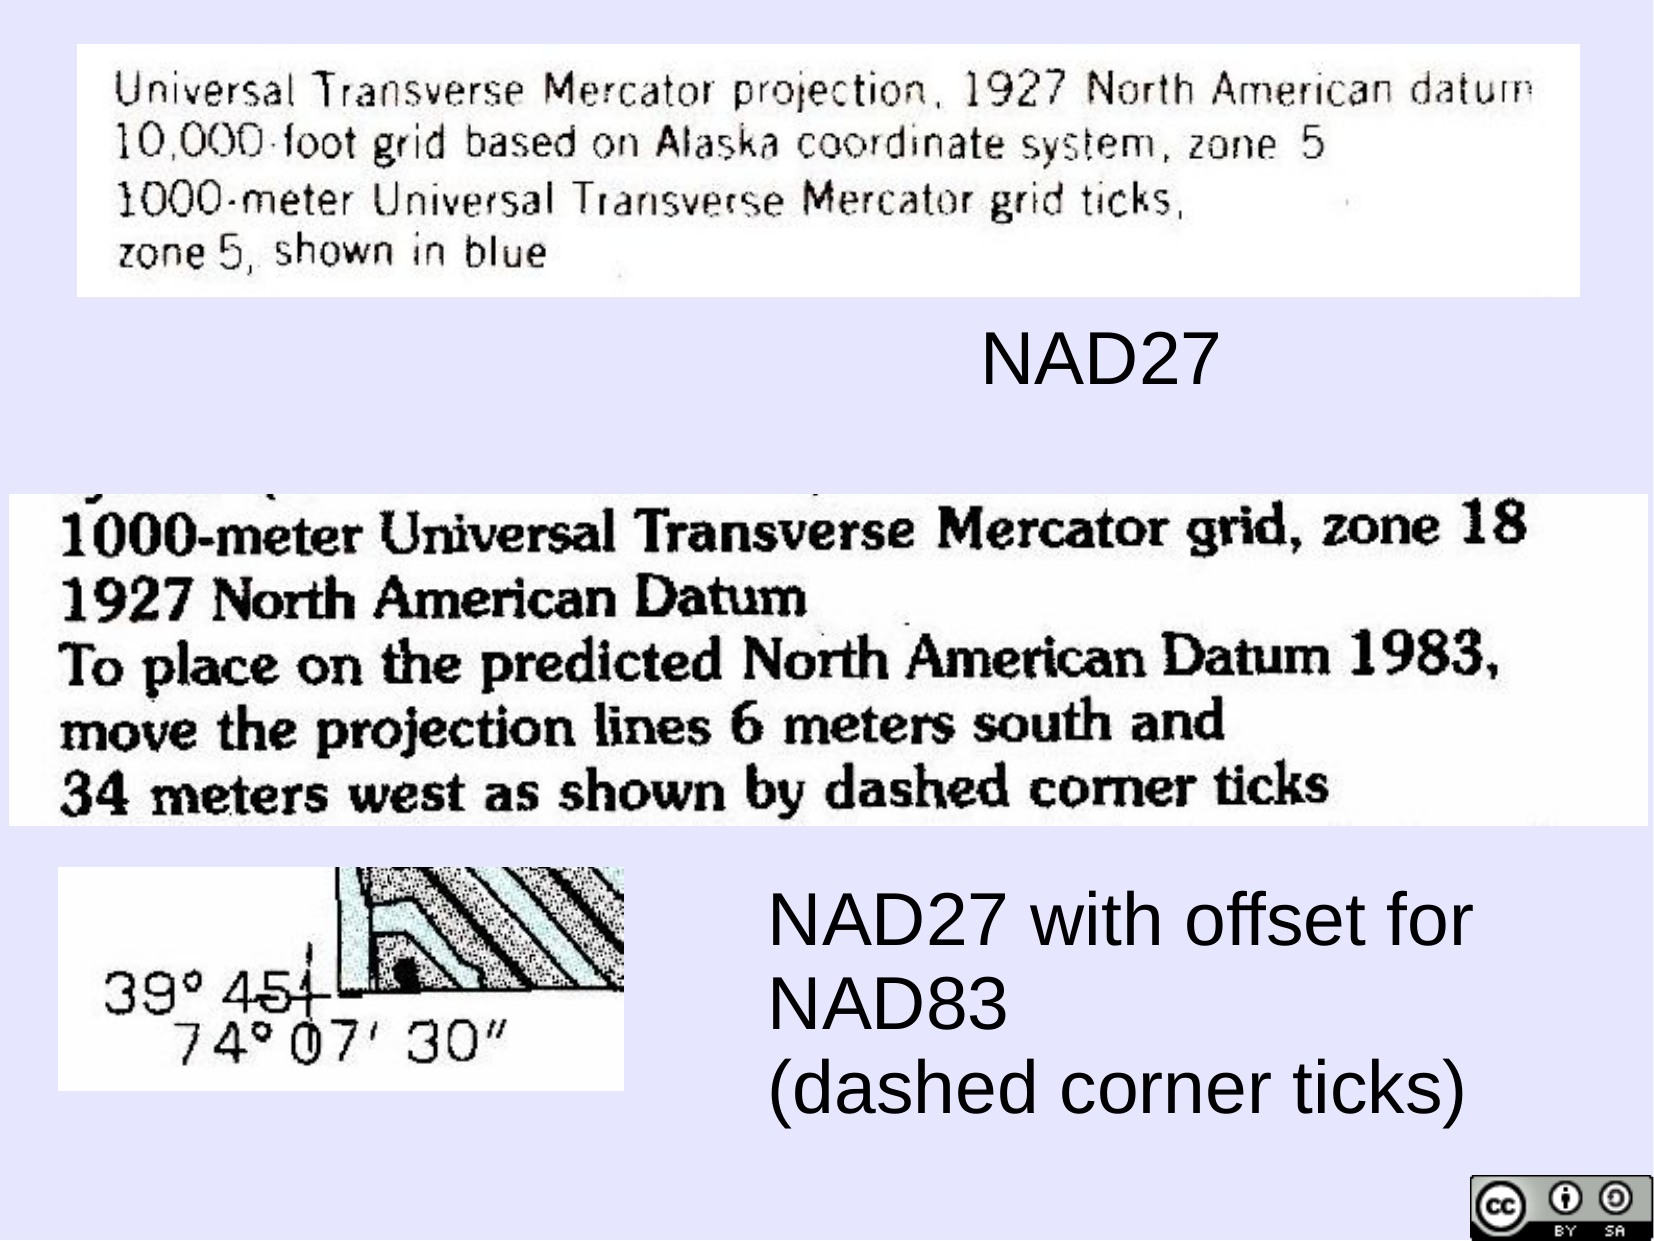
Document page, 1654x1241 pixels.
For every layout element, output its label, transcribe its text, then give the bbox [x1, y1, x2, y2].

picture [77, 44, 1580, 297]
picture [1470, 1175, 1654, 1241]
text_box NAD27 with offset for NAD83 (dashed corner ticks) [753, 870, 1513, 1138]
picture [58, 867, 624, 1091]
text_box NAD27 [965, 309, 1238, 409]
picture [9, 494, 1648, 826]
